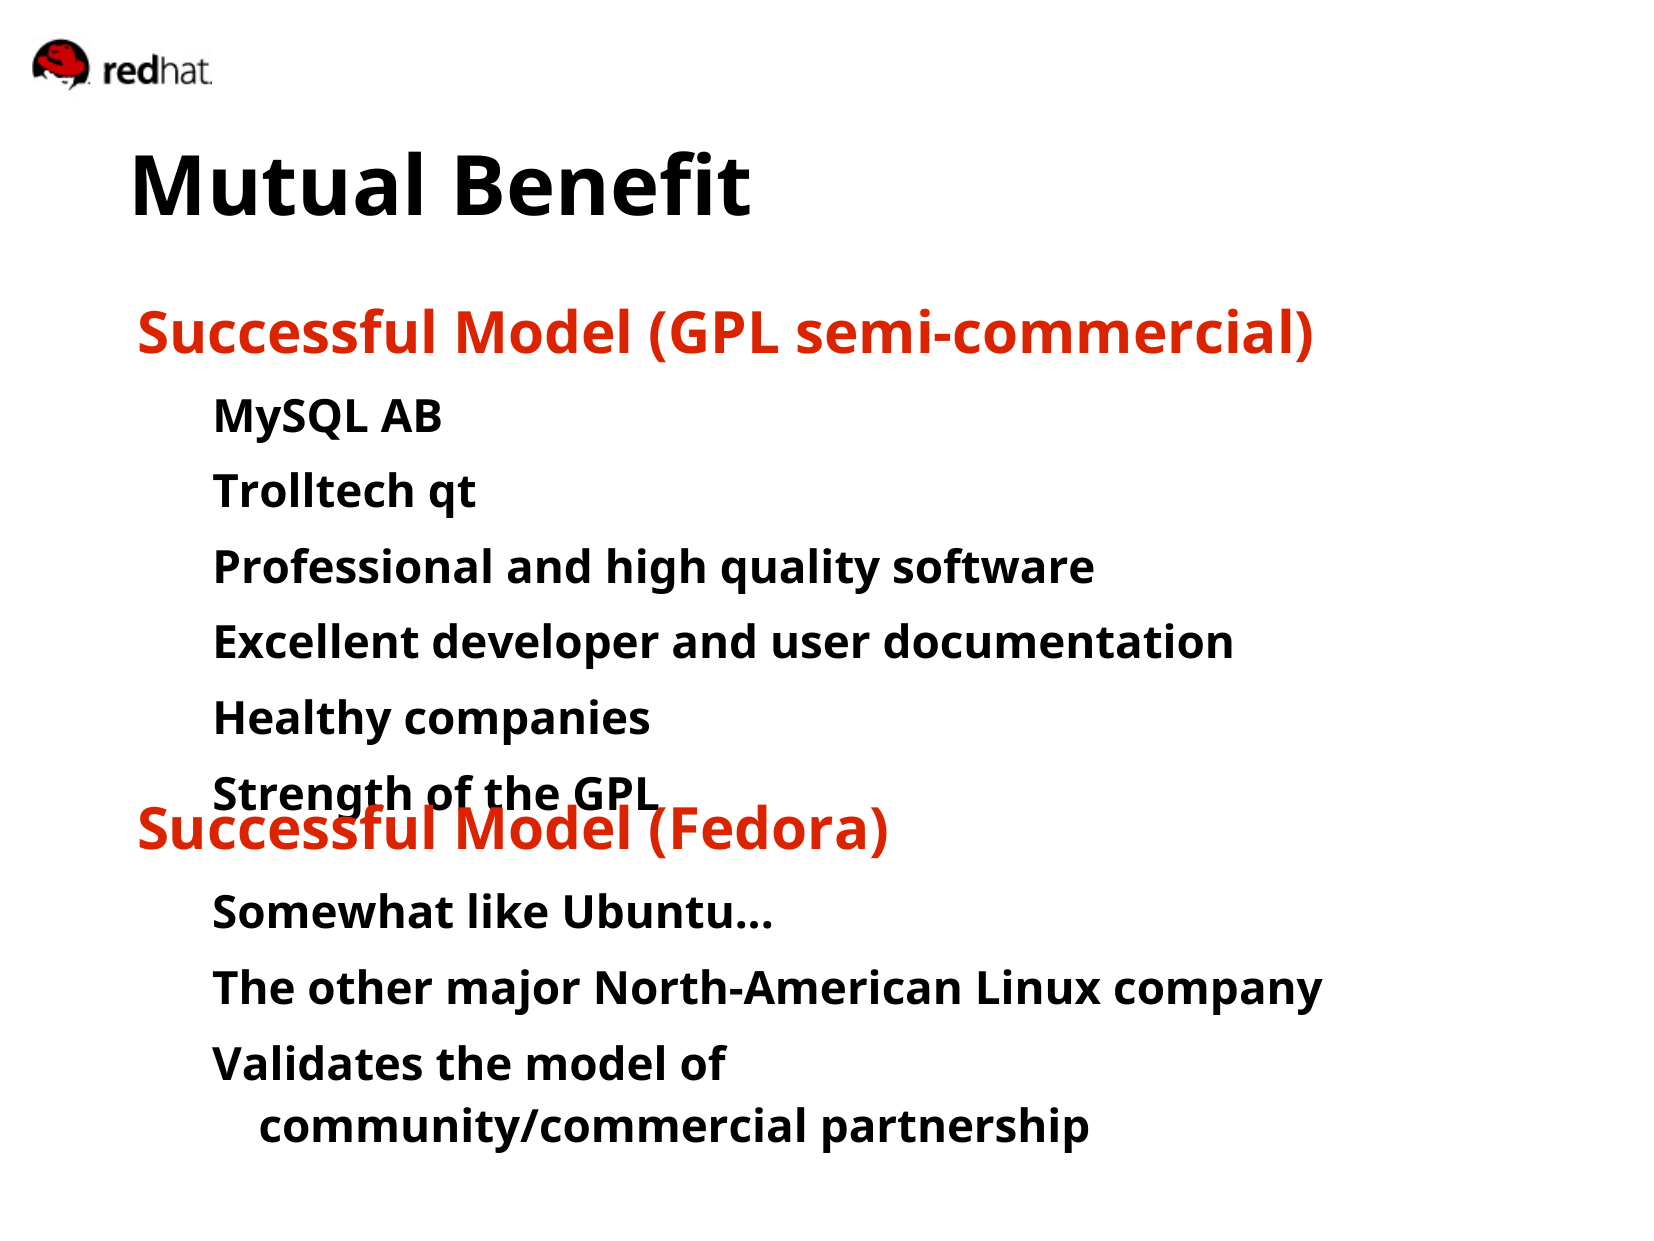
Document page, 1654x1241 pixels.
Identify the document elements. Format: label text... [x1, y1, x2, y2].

title Mutual Benefit [128, 100, 1534, 266]
list Successful Model (Fedora) Somewhat like Ubuntu... The other major North-American Linux company Validates the model of community/commercial partnership [122, 780, 1572, 1131]
list Successful Model (GPL semi-commercial) MySQL AB Trolltech qt Professional and high quality software Excellent developer and user documentation Healthy companies Strength of the GPL [122, 283, 1572, 780]
picture [31, 37, 212, 98]
